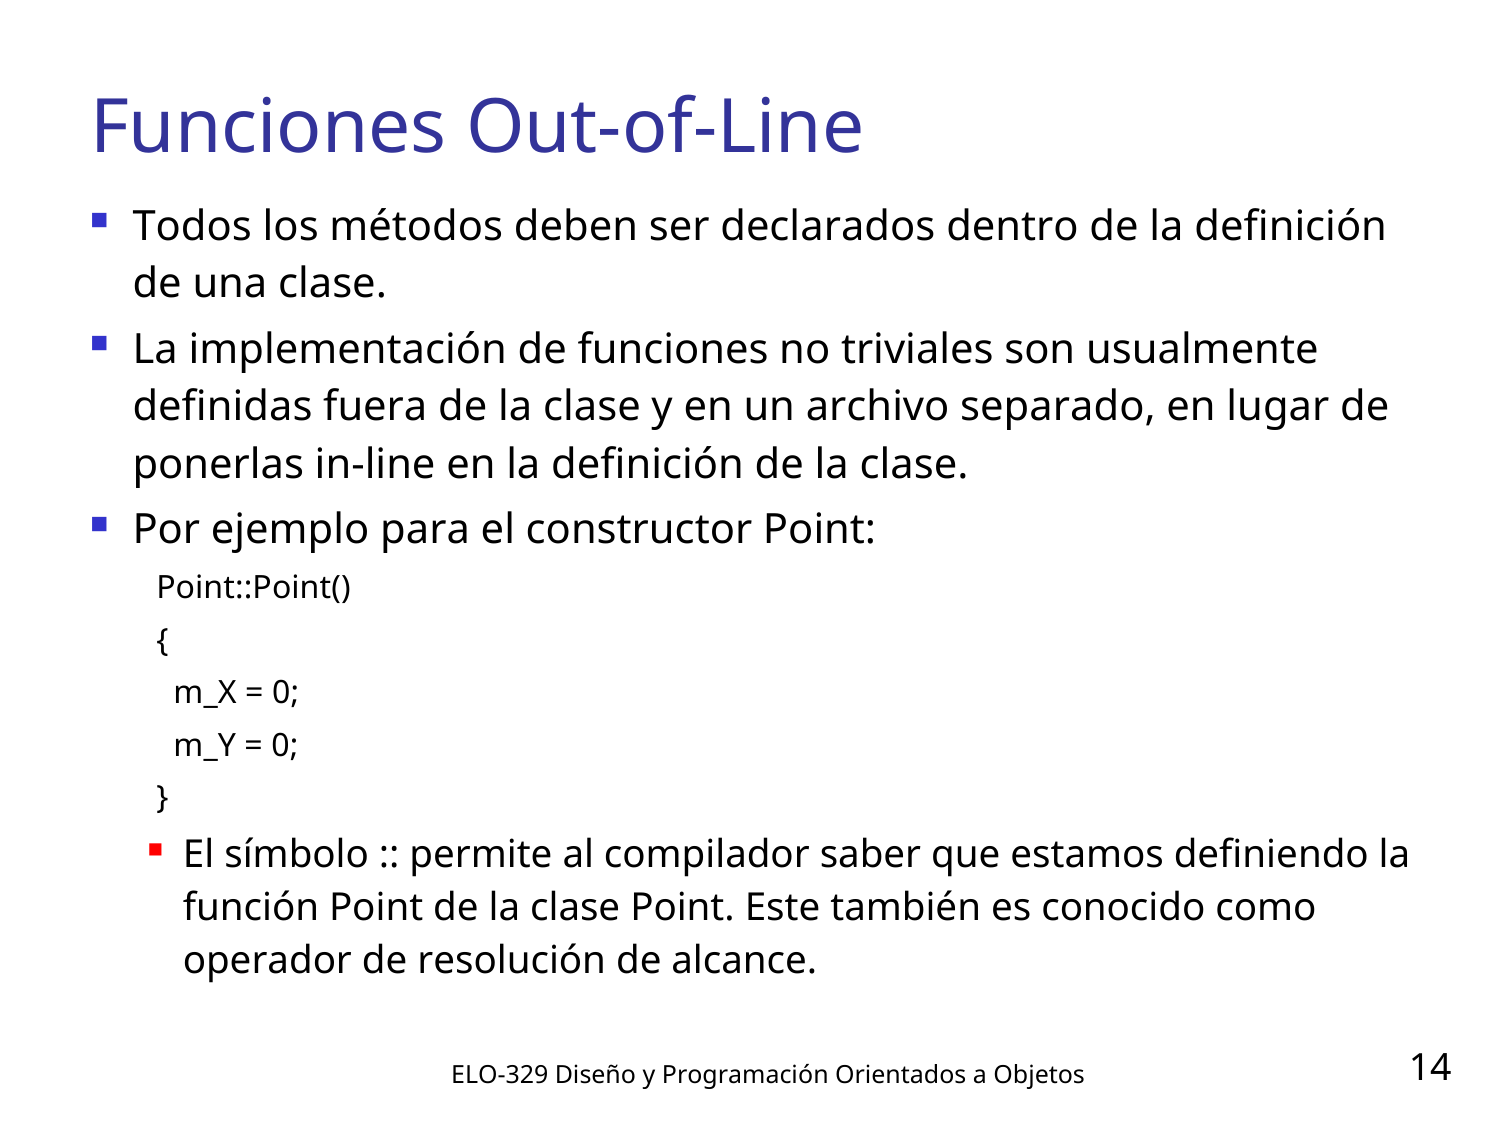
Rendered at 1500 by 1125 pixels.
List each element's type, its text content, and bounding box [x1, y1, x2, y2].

title Funciones Out-of-Line [75, 4, 1500, 183]
list Todos los métodos deben ser declarados dentro de la definición de una clase. La implementación de funciones no triviales son usualmente definidas fuera de la clase y en un archivo separado, en lugar de ponerlas in-line en la definición de la clase. Por ejemplo para el constructor Point: Point::Point()‏ { m_X = 0; m_Y = 0; } El símbolo :: permite al compilador saber que estamos definiendo la función Point de la clase Point. Este también es conocido como operador de resolución de alcance. [75, 187, 1462, 993]
